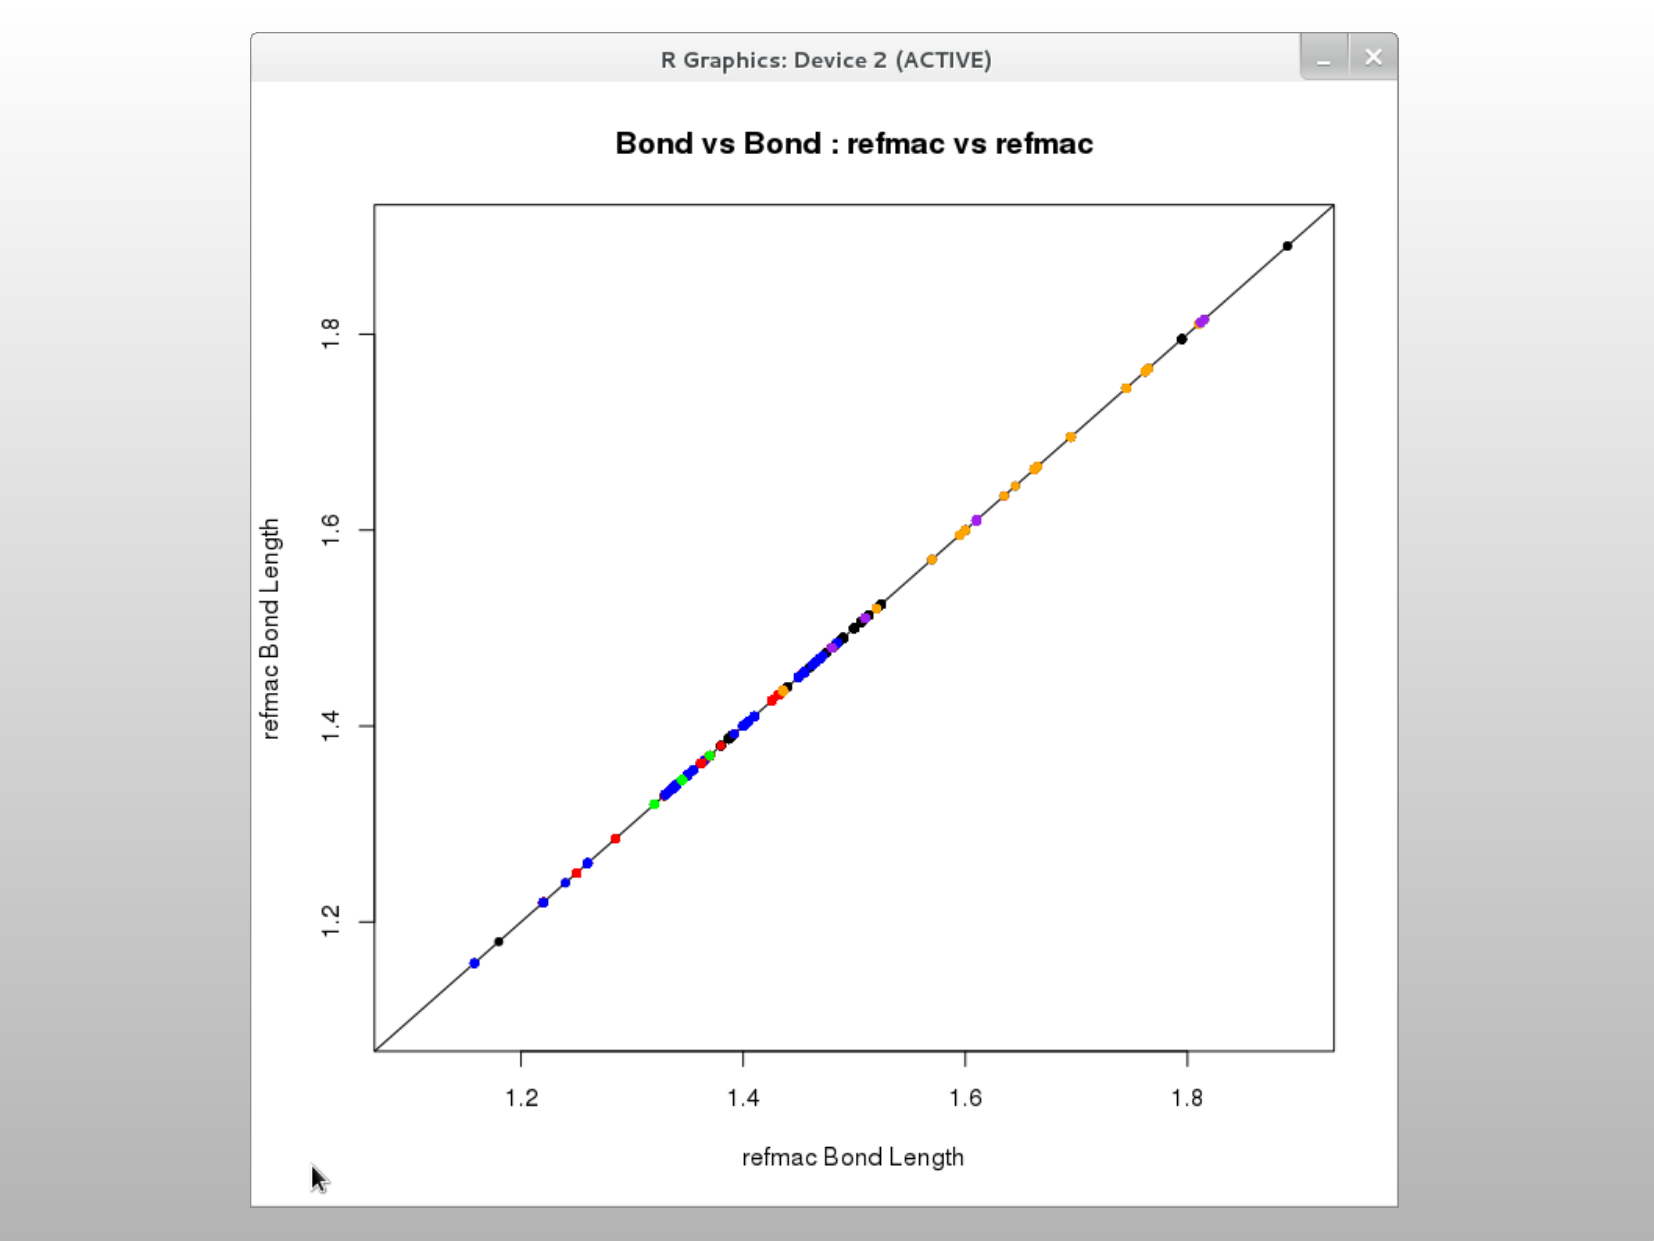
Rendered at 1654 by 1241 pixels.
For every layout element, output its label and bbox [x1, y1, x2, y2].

picture [250, 32, 1399, 1208]
